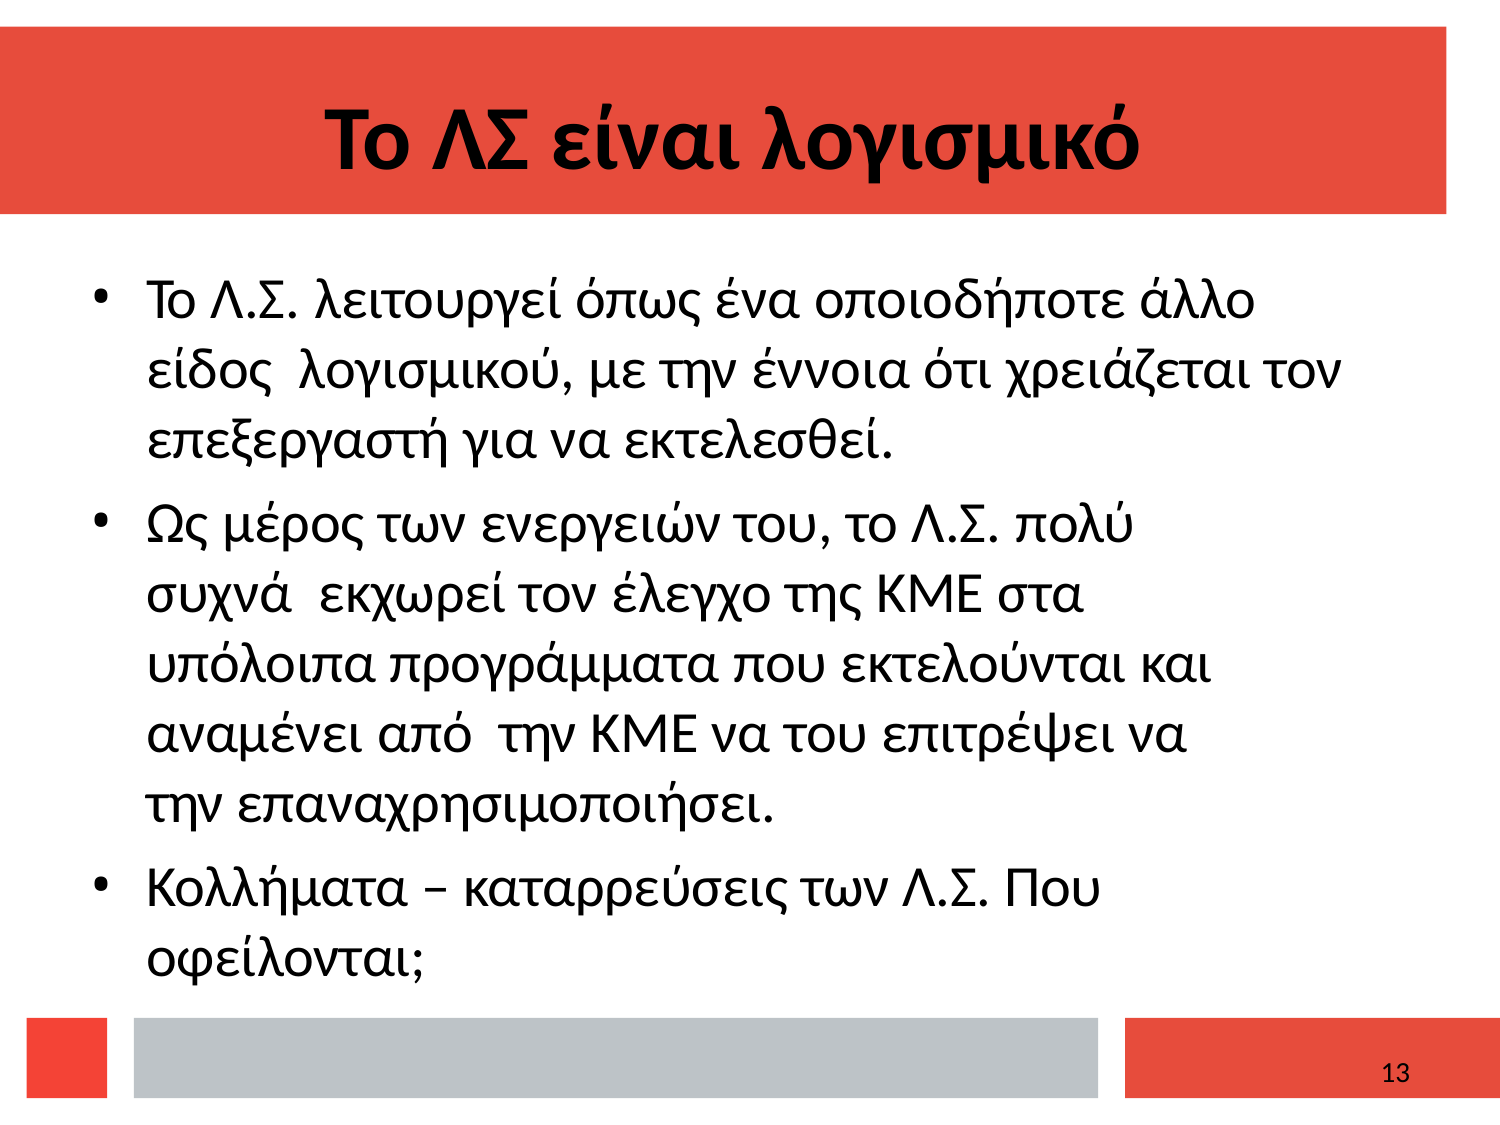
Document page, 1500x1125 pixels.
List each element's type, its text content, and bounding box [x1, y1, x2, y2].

text_box Το Λ.Σ. λειτουργεί όπως ένα οποιοδήποτε άλλο είδος λογισμικού, με την έννοια ότι χρειάζεται τον επεξεργαστή για να εκτελεσθεί. Ως μέρος των ενεργειών του, το Λ.Σ. πολύ συχνά εκχωρεί τον έλεγχο της ΚΜΕ στα υπόλοιπα προγράμματα που εκτελούνται και αναμένει από την ΚΜΕ να του επιτρέψει να την επαναχρησιμοποιήσει. Κολλήματα – καταρρεύσεις των Λ.Σ. Που οφείλονται; [87, 235, 1345, 988]
slide_number <αριθμός> [1374, 1058, 1417, 1125]
title Το ΛΣ είναι λογισμικό [322, 75, 1178, 235]
